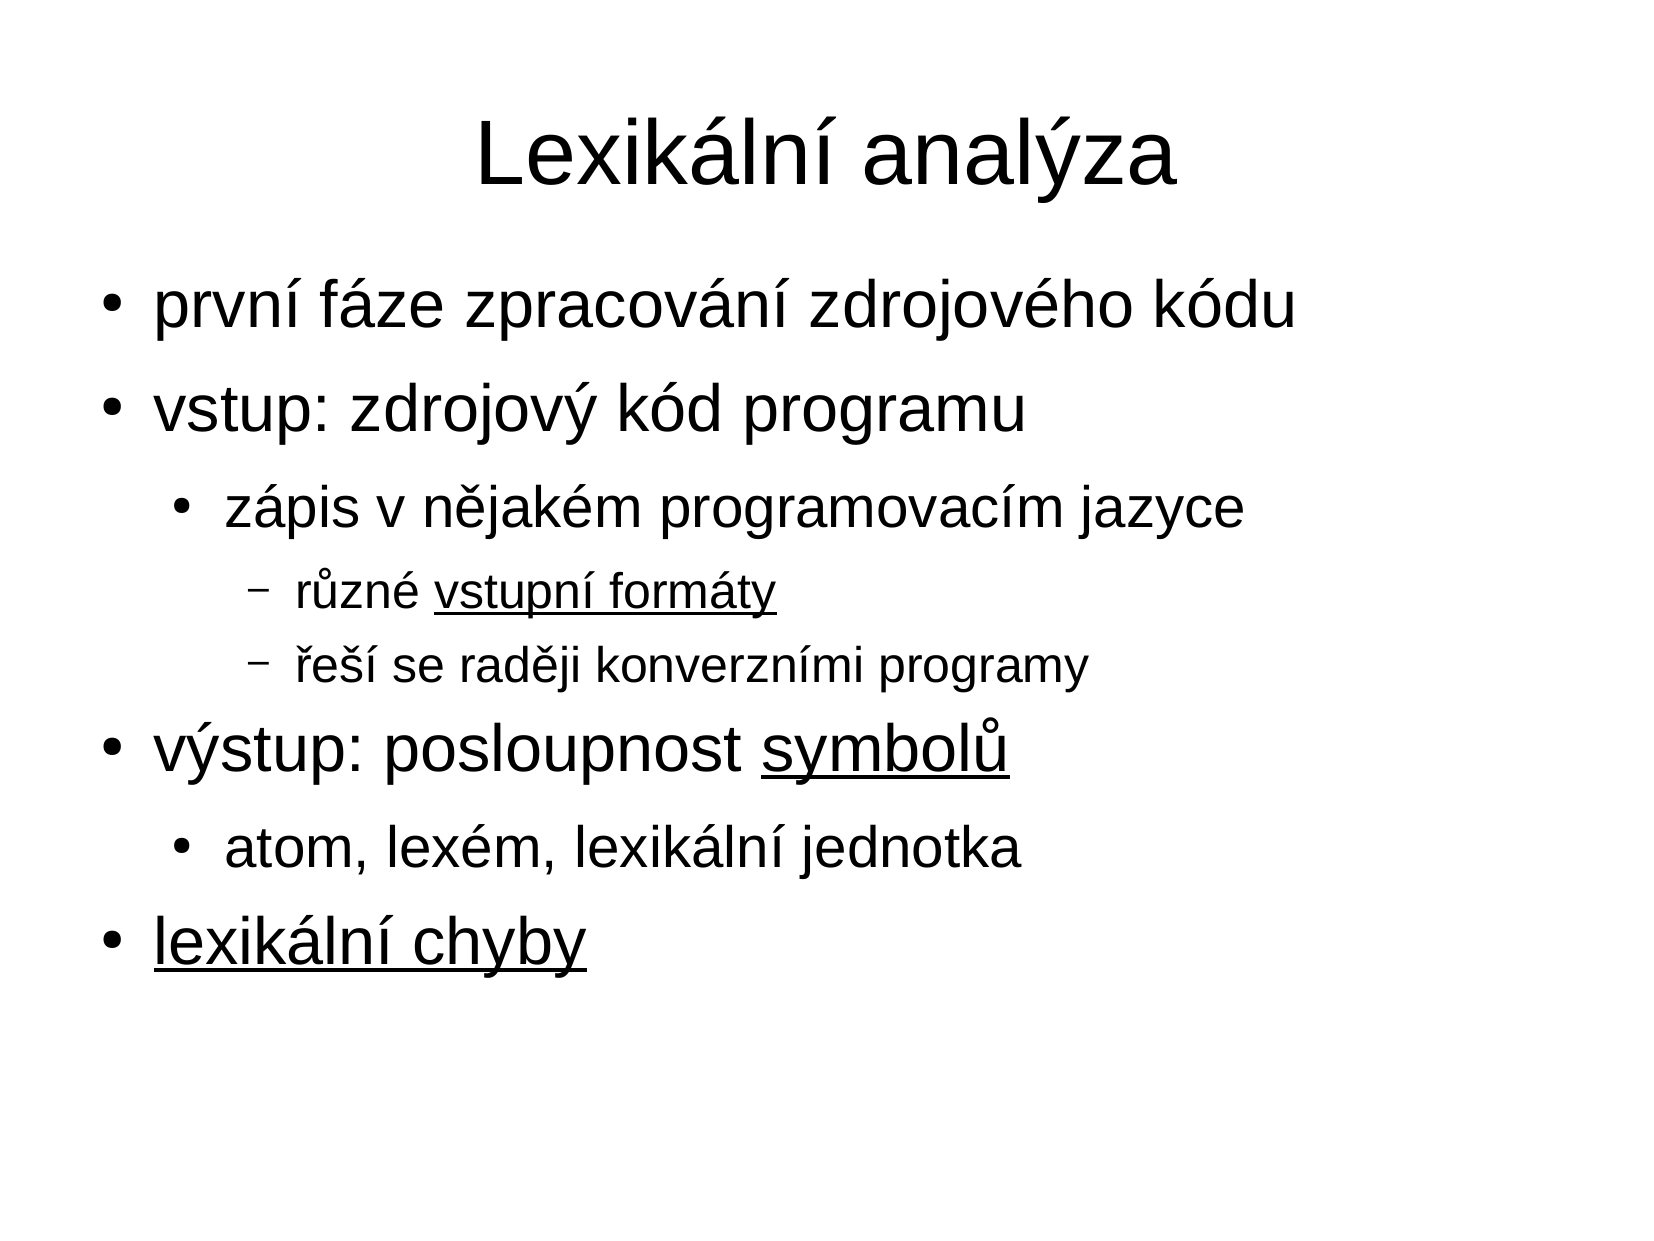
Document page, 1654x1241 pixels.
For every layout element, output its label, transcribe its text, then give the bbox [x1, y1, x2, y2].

title Lexikální analýza [82, 56, 1571, 250]
list první fáze zpracování zdrojového kódu vstup: zdrojový kód programu zápis v nějakém programovacím jazyce různé vstupní formáty řeší se raději konverzními programy výstup: posloupnost symbolů atom, lexém, lexikální jednotka lexikální chyby [82, 266, 1571, 1071]
